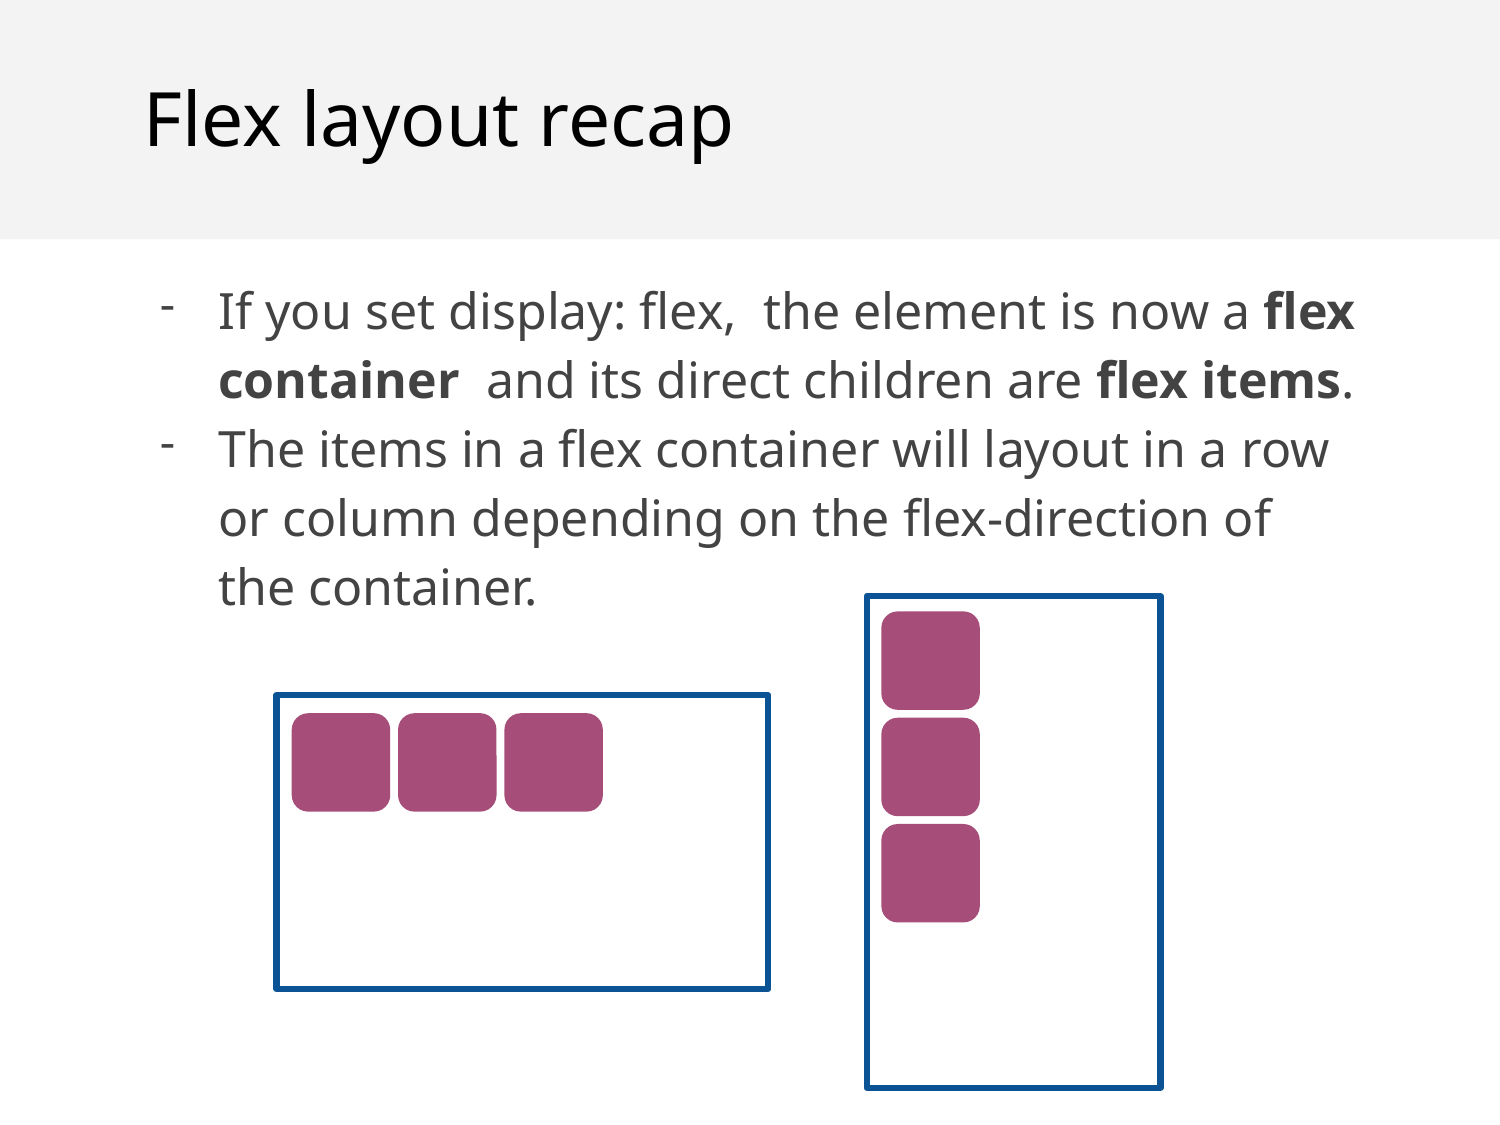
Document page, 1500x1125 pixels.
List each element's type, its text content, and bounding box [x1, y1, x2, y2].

list If you set display: flex, the element is now a flex container and its direct children are flex items. The items in a flex container will layout in a row or column depending on the flex-direction of the container. [128, 255, 1372, 547]
title Flex layout recap [128, 56, 1372, 183]
text_box [866, 596, 1161, 1088]
text_box [276, 695, 769, 989]
